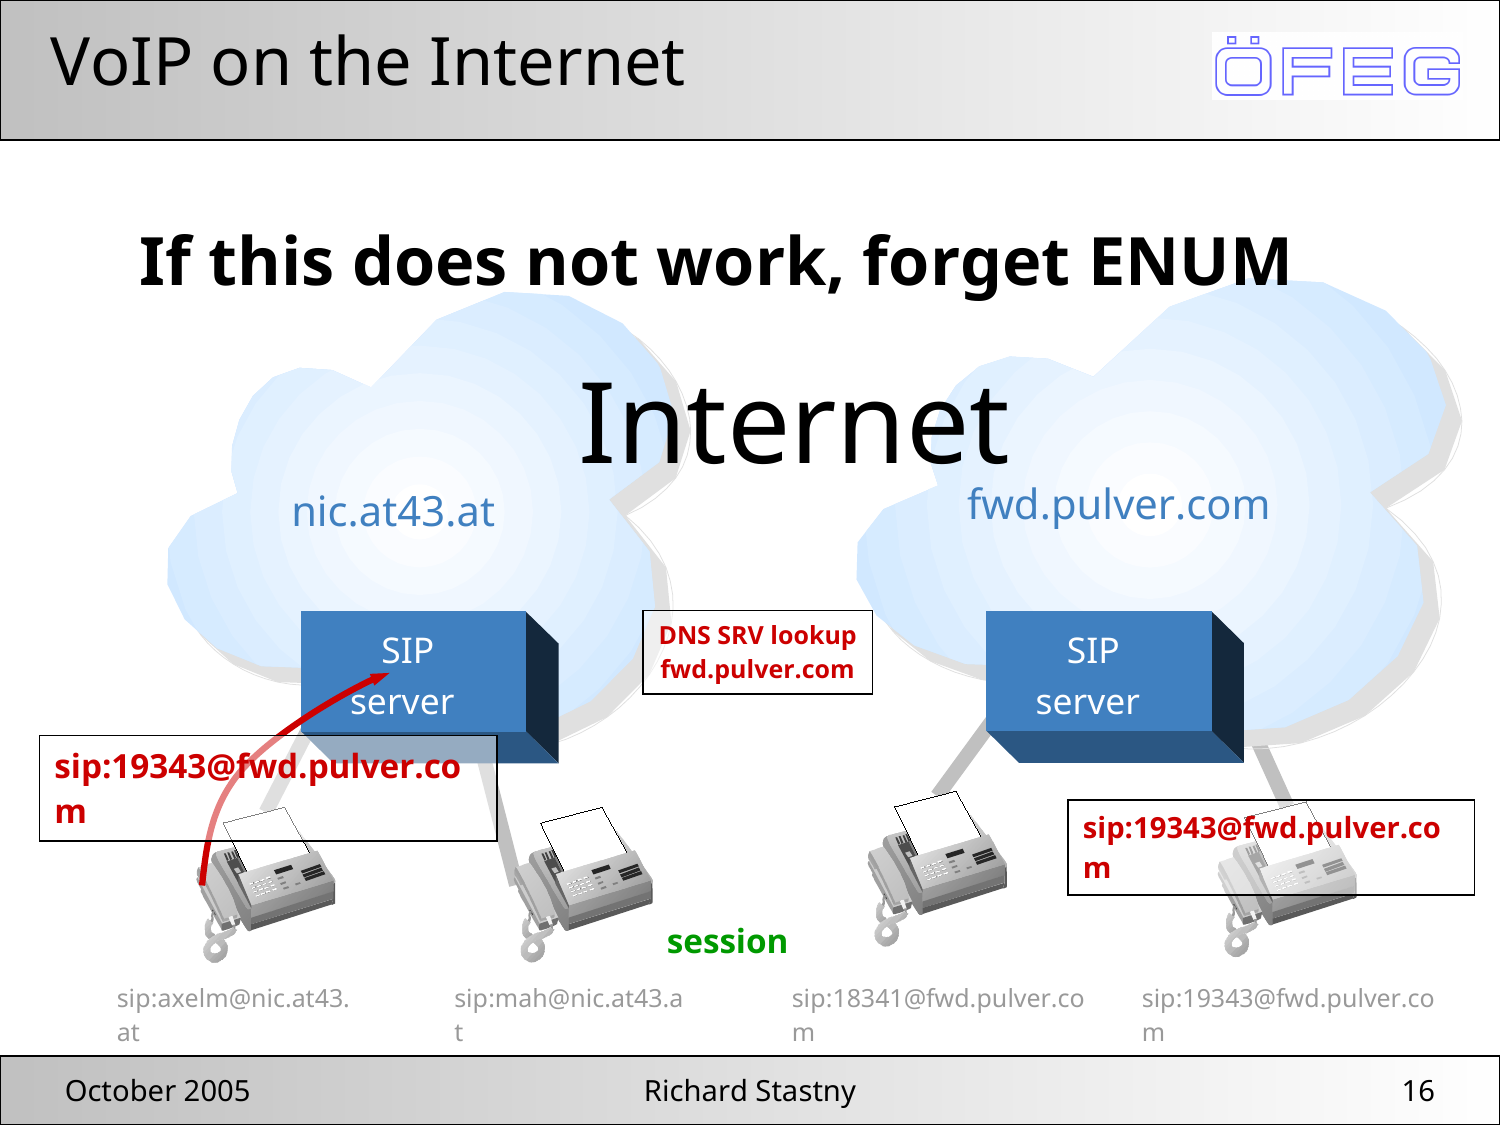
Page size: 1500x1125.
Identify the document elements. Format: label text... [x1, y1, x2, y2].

text_box [1224, 895, 1357, 958]
text_box server [1035, 676, 1159, 726]
text_box [167, 313, 671, 764]
text_box sip:mah@nic.at43.at [439, 972, 699, 1057]
text_box [199, 842, 336, 963]
text_box sip:19343@fwd.pulver.com [1068, 799, 1475, 895]
title VoIP on the Internet [35, 0, 1361, 119]
text_box [856, 281, 1461, 763]
text_box SIP [381, 626, 459, 675]
picture [1361, 32, 1463, 100]
text_box nic.at43.at [291, 482, 537, 540]
text_box [196, 866, 201, 884]
text_box sip:18341@fwd.pulver.com [777, 972, 1110, 1057]
text_box If this does not work, forget ENUM [124, 206, 1309, 313]
text_box sip:axelm@nic.at43.at [102, 972, 380, 1057]
text_box DNS SRV lookup fwd.pulver.com [642, 610, 873, 694]
text_box sip:19343@fwd.pulver.com [39, 735, 497, 842]
text_box server [350, 677, 368, 686]
text_box fwd.pulver.com [967, 474, 1318, 532]
text_box Internet [564, 335, 1026, 505]
text_box sip:19343@fwd.pulver.com [1127, 972, 1460, 1057]
text_box session [652, 910, 806, 972]
text_box server [350, 677, 473, 726]
text_box [513, 807, 653, 963]
text_box SIP [1066, 625, 1145, 675]
text_box [867, 791, 1007, 947]
